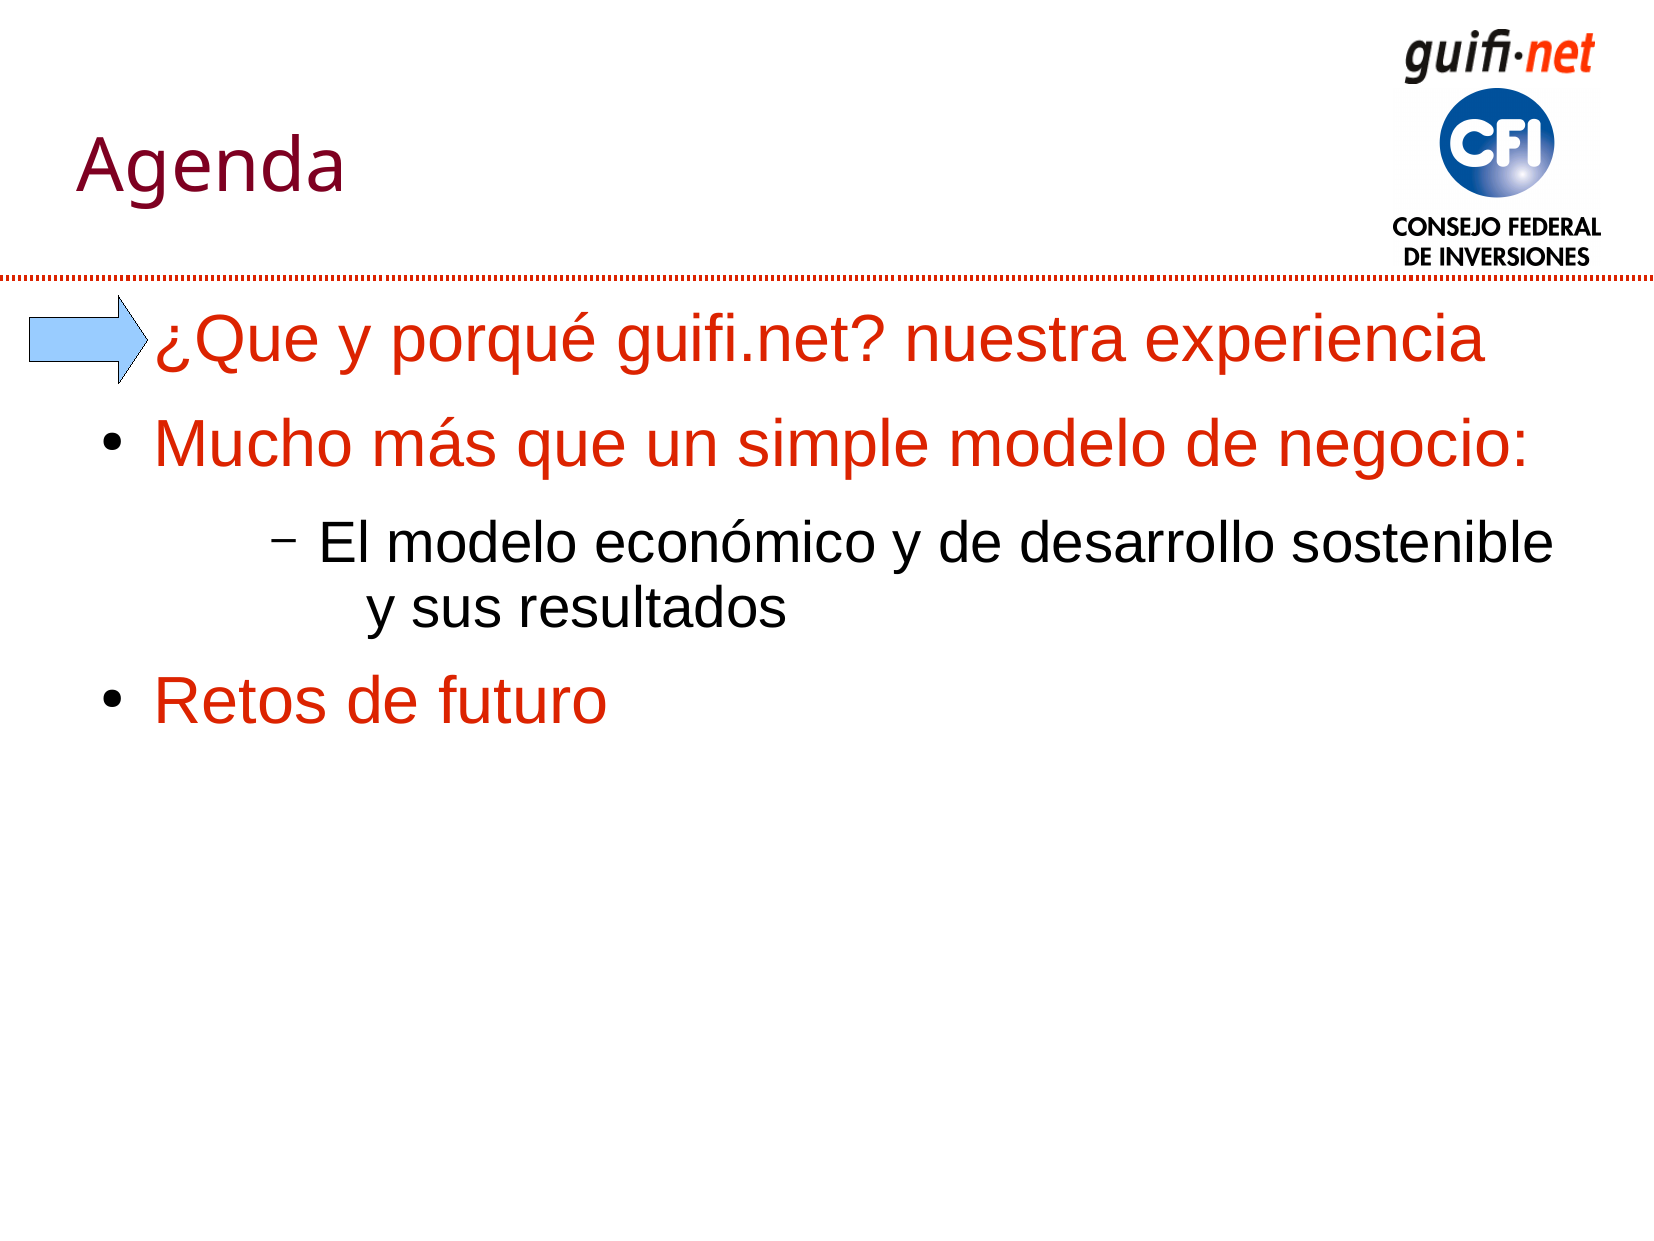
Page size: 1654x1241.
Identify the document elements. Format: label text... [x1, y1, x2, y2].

text_box [29, 295, 148, 384]
picture [1404, 29, 1595, 84]
picture [1393, 88, 1601, 266]
list ¿Que y porqué guifi.net? nuestra experiencia Mucho más que un simple modelo de negocio: El modelo económico y de desarrollo sostenible y sus resultados Retos de futuro [82, 301, 1571, 1105]
title Agenda [76, 66, 1093, 259]
